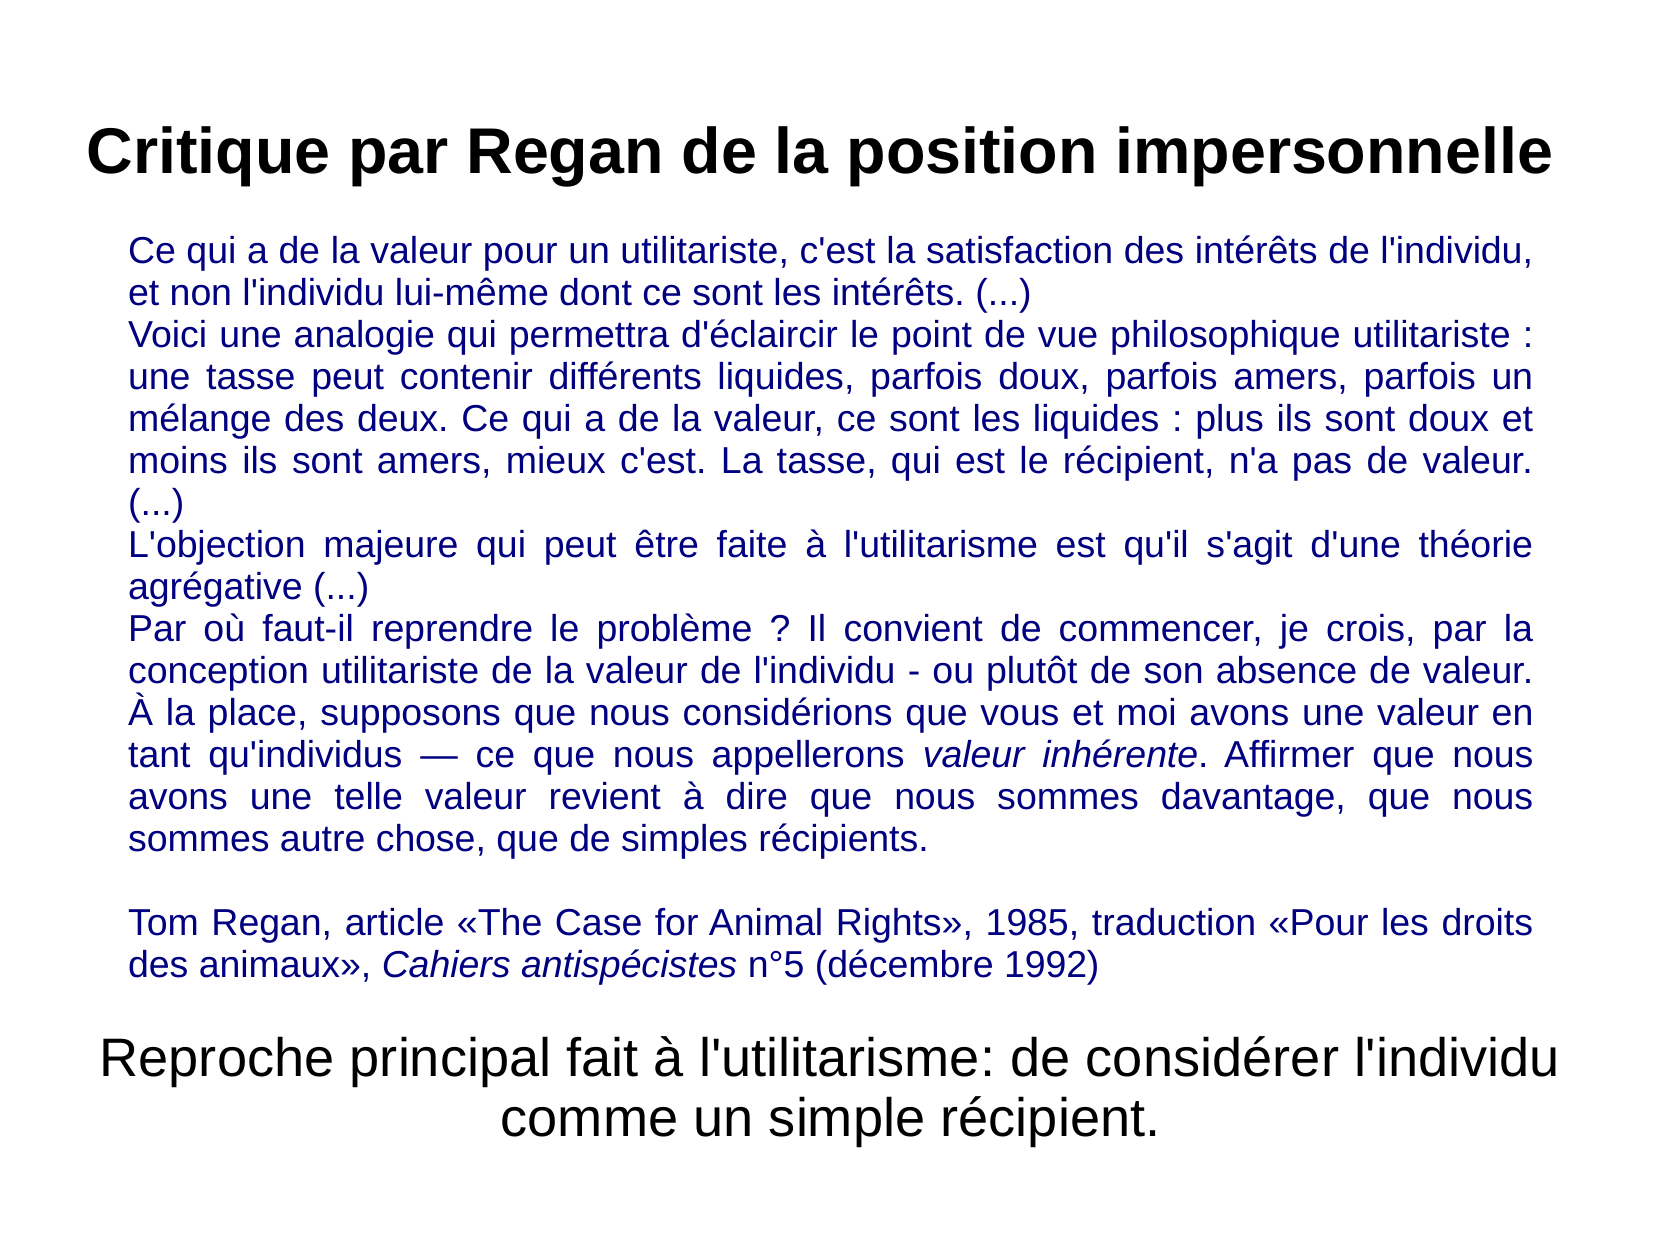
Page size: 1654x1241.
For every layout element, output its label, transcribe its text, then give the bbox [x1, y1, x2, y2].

text_box Critique par Regan de la position impersonnelle Ce qui a de la valeur pour un utilitariste, c'est la satisfaction des intérêts de l'individu, et non l'individu lui-même dont ce sont les intérêts. (...) Voici une analogie qui permettra d'éclaircir le point de vue philosophique utilitariste : une tasse peut contenir différents liquides, parfois doux, parfois amers, parfois un mélange des deux. Ce qui a de la valeur, ce sont les liquides : plus ils sont doux et moins ils sont amers, mieux c'est. La tasse, qui est le récipient, n'a pas de valeur. (...) L'objection majeure qui peut être faite à l'utilitarisme est qu'il s'agit d'une théorie agrégative (...) Par où faut-il reprendre le problème ? Il convient de commencer, je crois, par la conception utilitariste de la valeur de l'individu - ou plutôt de son absence de valeur. À la place, supposons que nous considérions que vous et moi avons une valeur en tant qu'individus — ce que nous appellerons valeur inhérente. Affirmer que nous avons une telle valeur revient à dire que nous sommes davantage, que nous sommes autre chose, que de simples récipients. Tom Regan, article «The Case for Animal Rights», 1985, traduction «Pour les droits des animaux», Cahiers antispécistes n°5 (décembre 1992) Reproche principal fait à l'utilitarisme: de considérer l'individu comme un simple récipient. [86, 114, 1576, 1149]
